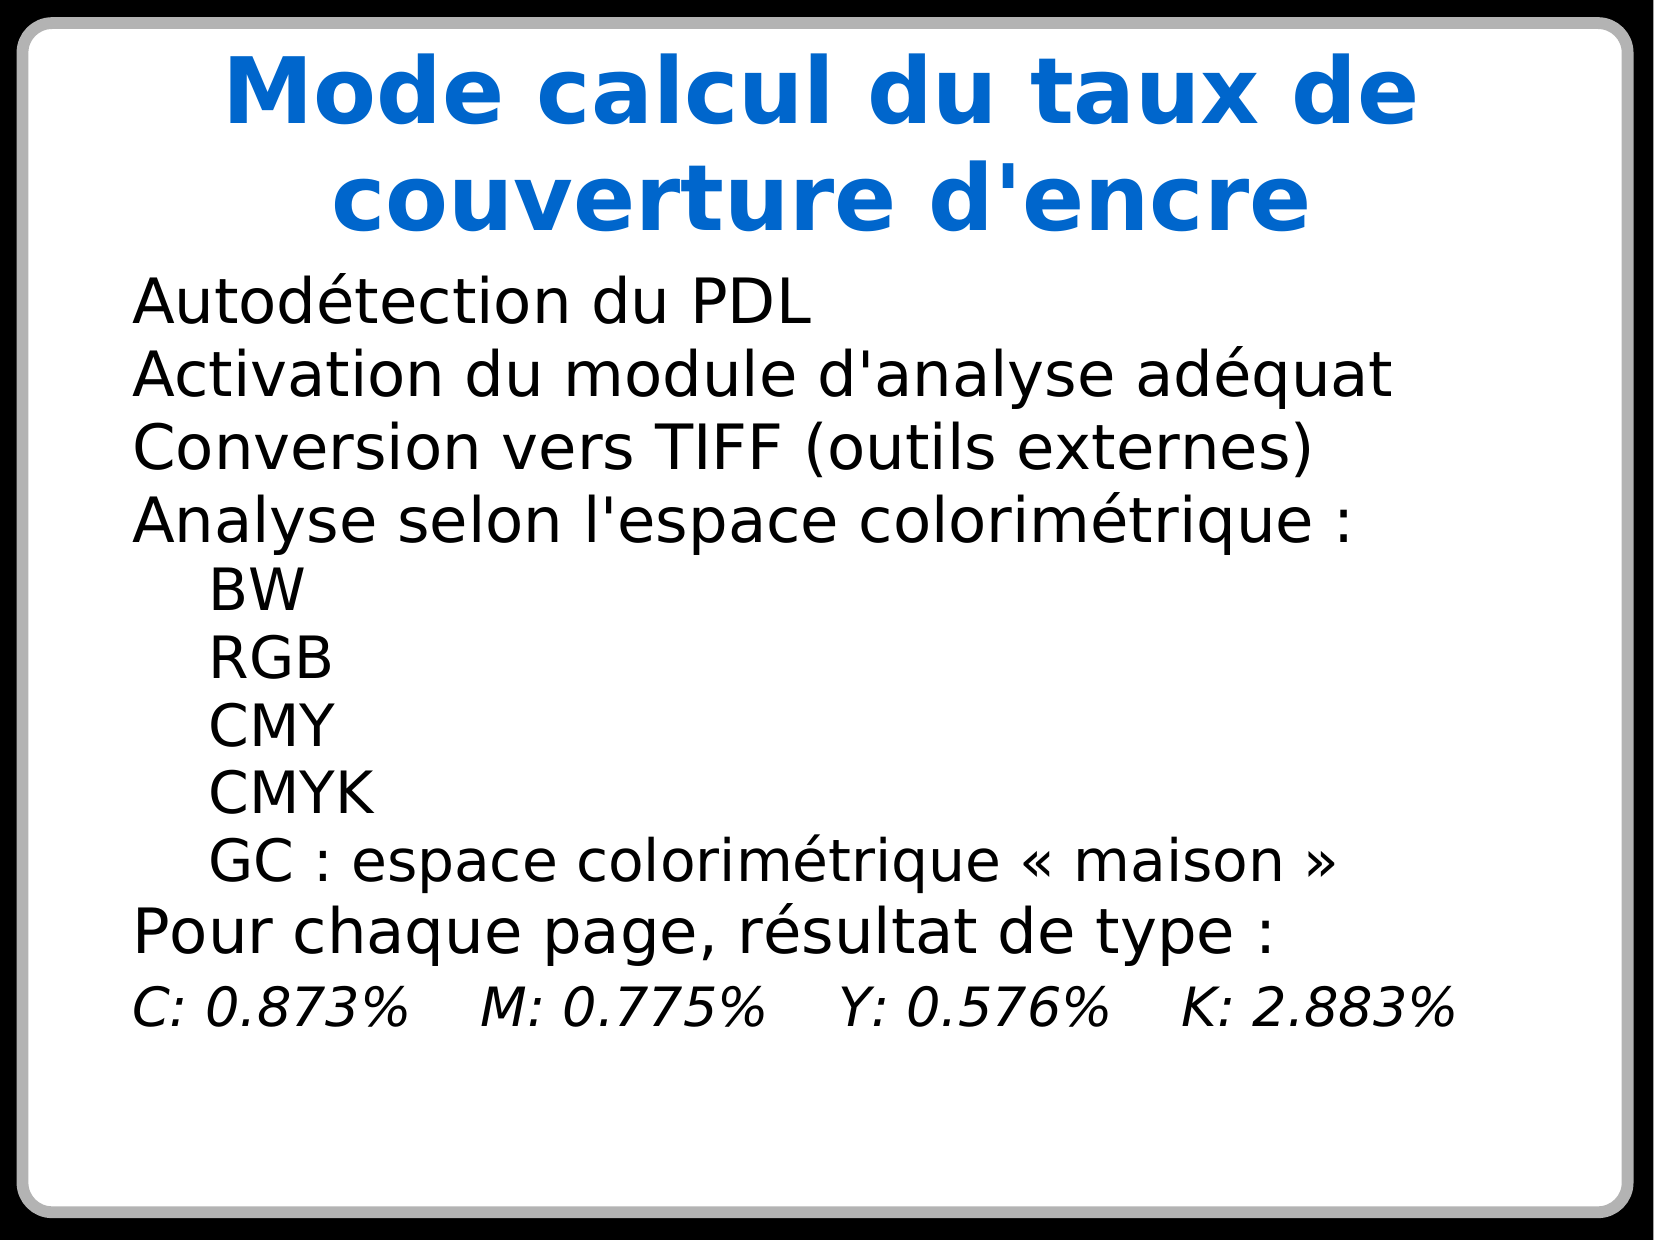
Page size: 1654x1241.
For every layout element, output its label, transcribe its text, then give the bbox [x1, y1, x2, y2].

list Autodétection du PDL Activation du module d'analyse adéquat Conversion vers TIFF (outils externes) Analyse selon l'espace colorimétrique : BW RGB CMY CMYK GC : espace colorimétrique « maison » Pour chaque page, résultat de type : C: 0.873% M: 0.775% Y: 0.576% K: 2.883% [114, 265, 1536, 1066]
title Mode calcul du taux de couverture d'encre [67, 38, 1577, 253]
